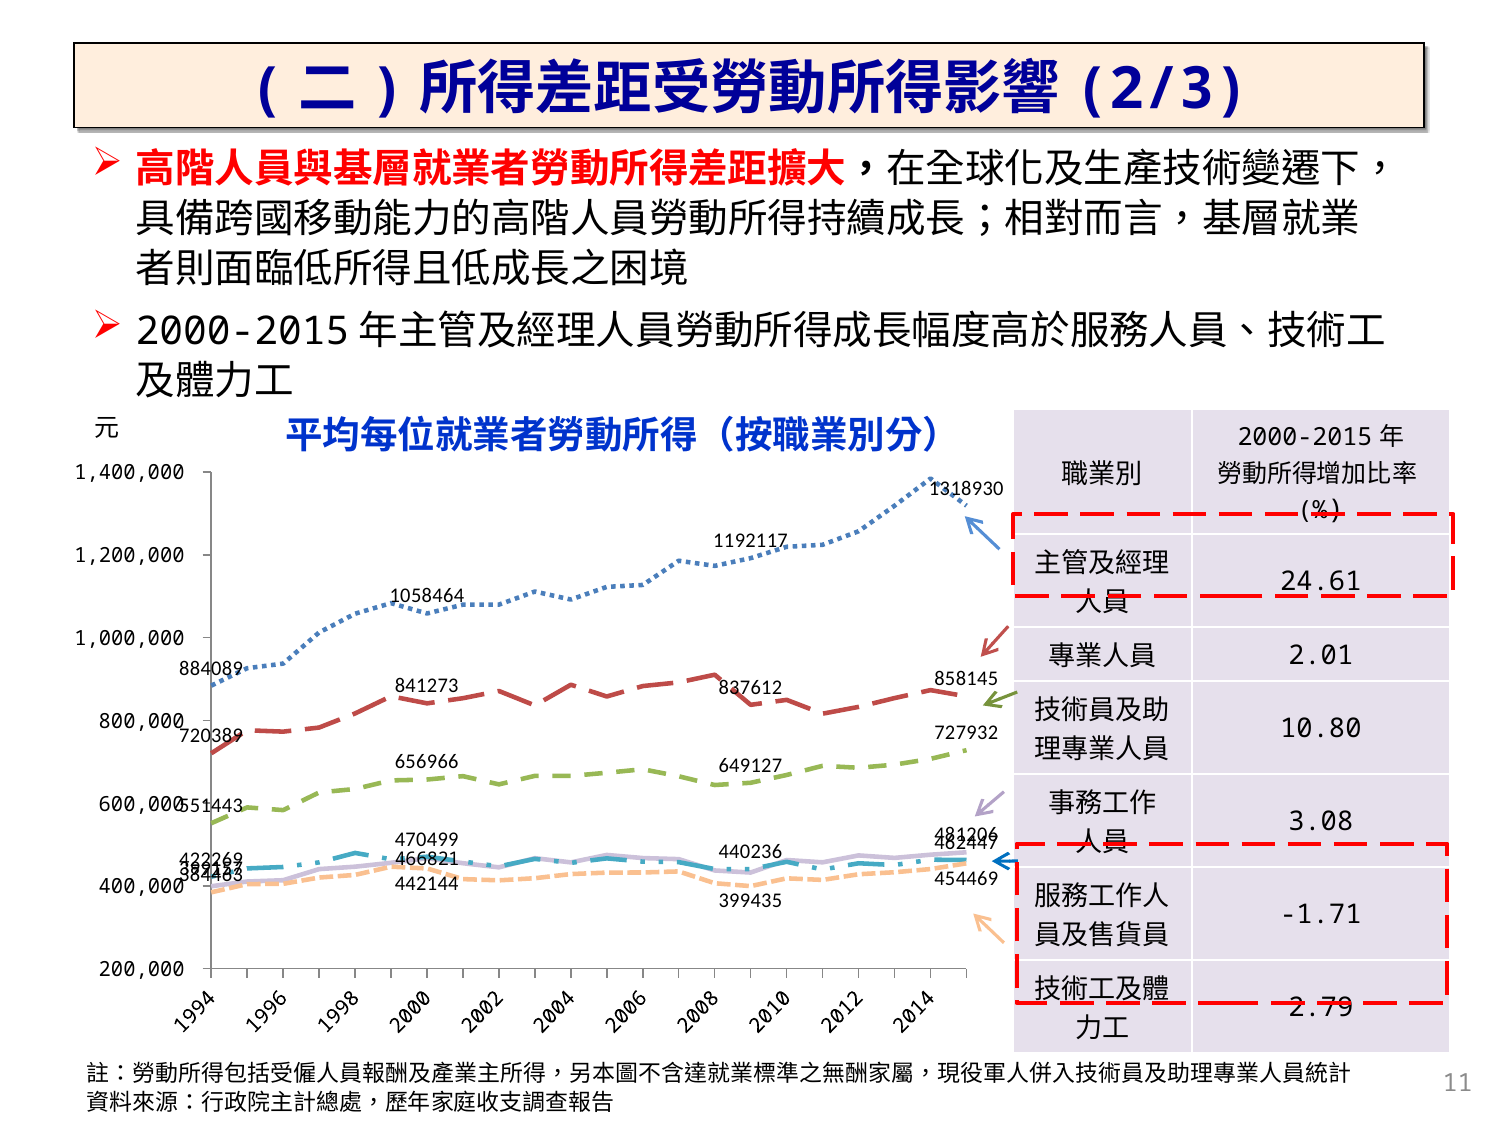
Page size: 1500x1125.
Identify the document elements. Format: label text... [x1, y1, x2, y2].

table_cell 專業人員 [1014, 628, 1191, 680]
table_cell 事務工作 人員 [1014, 775, 1191, 866]
text_box 高階人員與基層就業者勞動所得差距擴大，在全球化及生產技術變遷下，具備跨國移動能力的高階人員勞動所得持續成長；相對而言，基層就業者則面臨低所得且低成長之困境 2000-2015年主管及經理人員勞動所得成長幅度高於服務人員、技術工及體力工 [76, 132, 1414, 408]
text_box 元 [79, 404, 149, 449]
chart [55, 446, 1005, 1051]
slide_number <編號> [1427, 1053, 1488, 1114]
table_cell 24.61 [1193, 535, 1449, 626]
table_cell -1.71 [1193, 868, 1449, 959]
table_cell 服務工作人員及售貨員 [1014, 868, 1191, 959]
table_cell 2.79 [1193, 961, 1449, 1052]
table_cell 技術工及體力工 [1014, 961, 1191, 1050]
table_cell 技術員及助理專業人員 [1014, 682, 1191, 773]
table_header 2000-2015年 勞動所得增加比率(%) [1193, 410, 1449, 533]
table_cell 3.08 [1193, 775, 1449, 866]
table_cell 2.01 [1193, 628, 1449, 680]
text_box 平均每位就業者勞動所得（按職業別分） [269, 403, 997, 464]
text_box (二)所得差距受勞動所得影響(2/3) [74, 42, 1425, 128]
table_cell 10.80 [1193, 682, 1449, 773]
table_cell 主管及經理人員 [1014, 535, 1191, 626]
text_box 註：勞動所得包括受僱人員報酬及產業主所得，另本圖不含達就業標準之無酬家屬，現役軍人併入技術員及助理專業人員統計 資料來源：行政院主計總處，歷年家庭收支調查報告 [71, 1050, 1422, 1123]
table_header 職業別 [1014, 410, 1191, 533]
